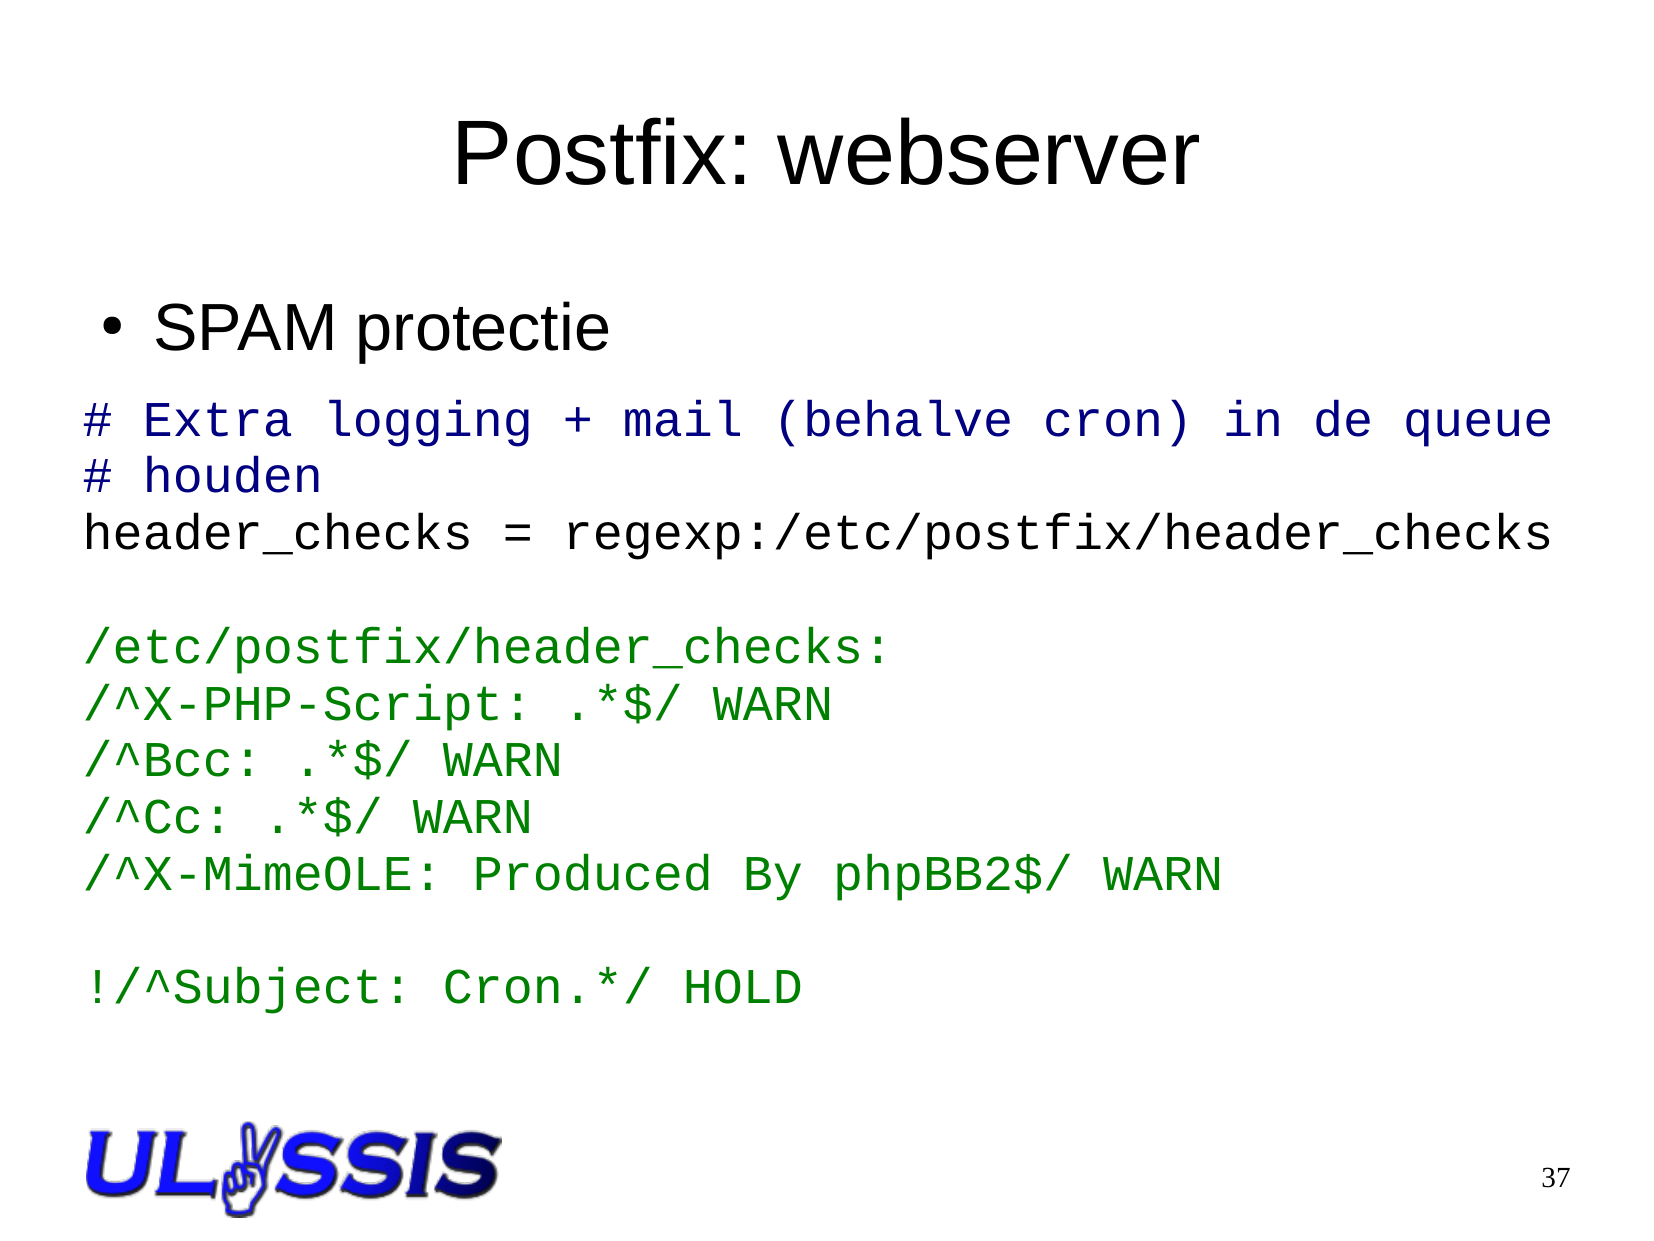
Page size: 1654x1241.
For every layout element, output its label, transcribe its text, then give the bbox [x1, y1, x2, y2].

list SPAM protectie # Extra logging + mail (behalve cron) in de queue # houden header_checks = regexp:/etc/postfix/header_checks /etc/postfix/header_checks: /^X-PHP-Script: .*$/ WARN /^Bcc: .*$/ WARN /^Cc: .*$/ WARN /^X-MimeOLE: Produced By phpBB2$/ WARN !/^Subject: Cron.*/ HOLD [82, 290, 1571, 1147]
title Postfix: webserver [82, 56, 1571, 250]
picture [86, 1147, 502, 1218]
